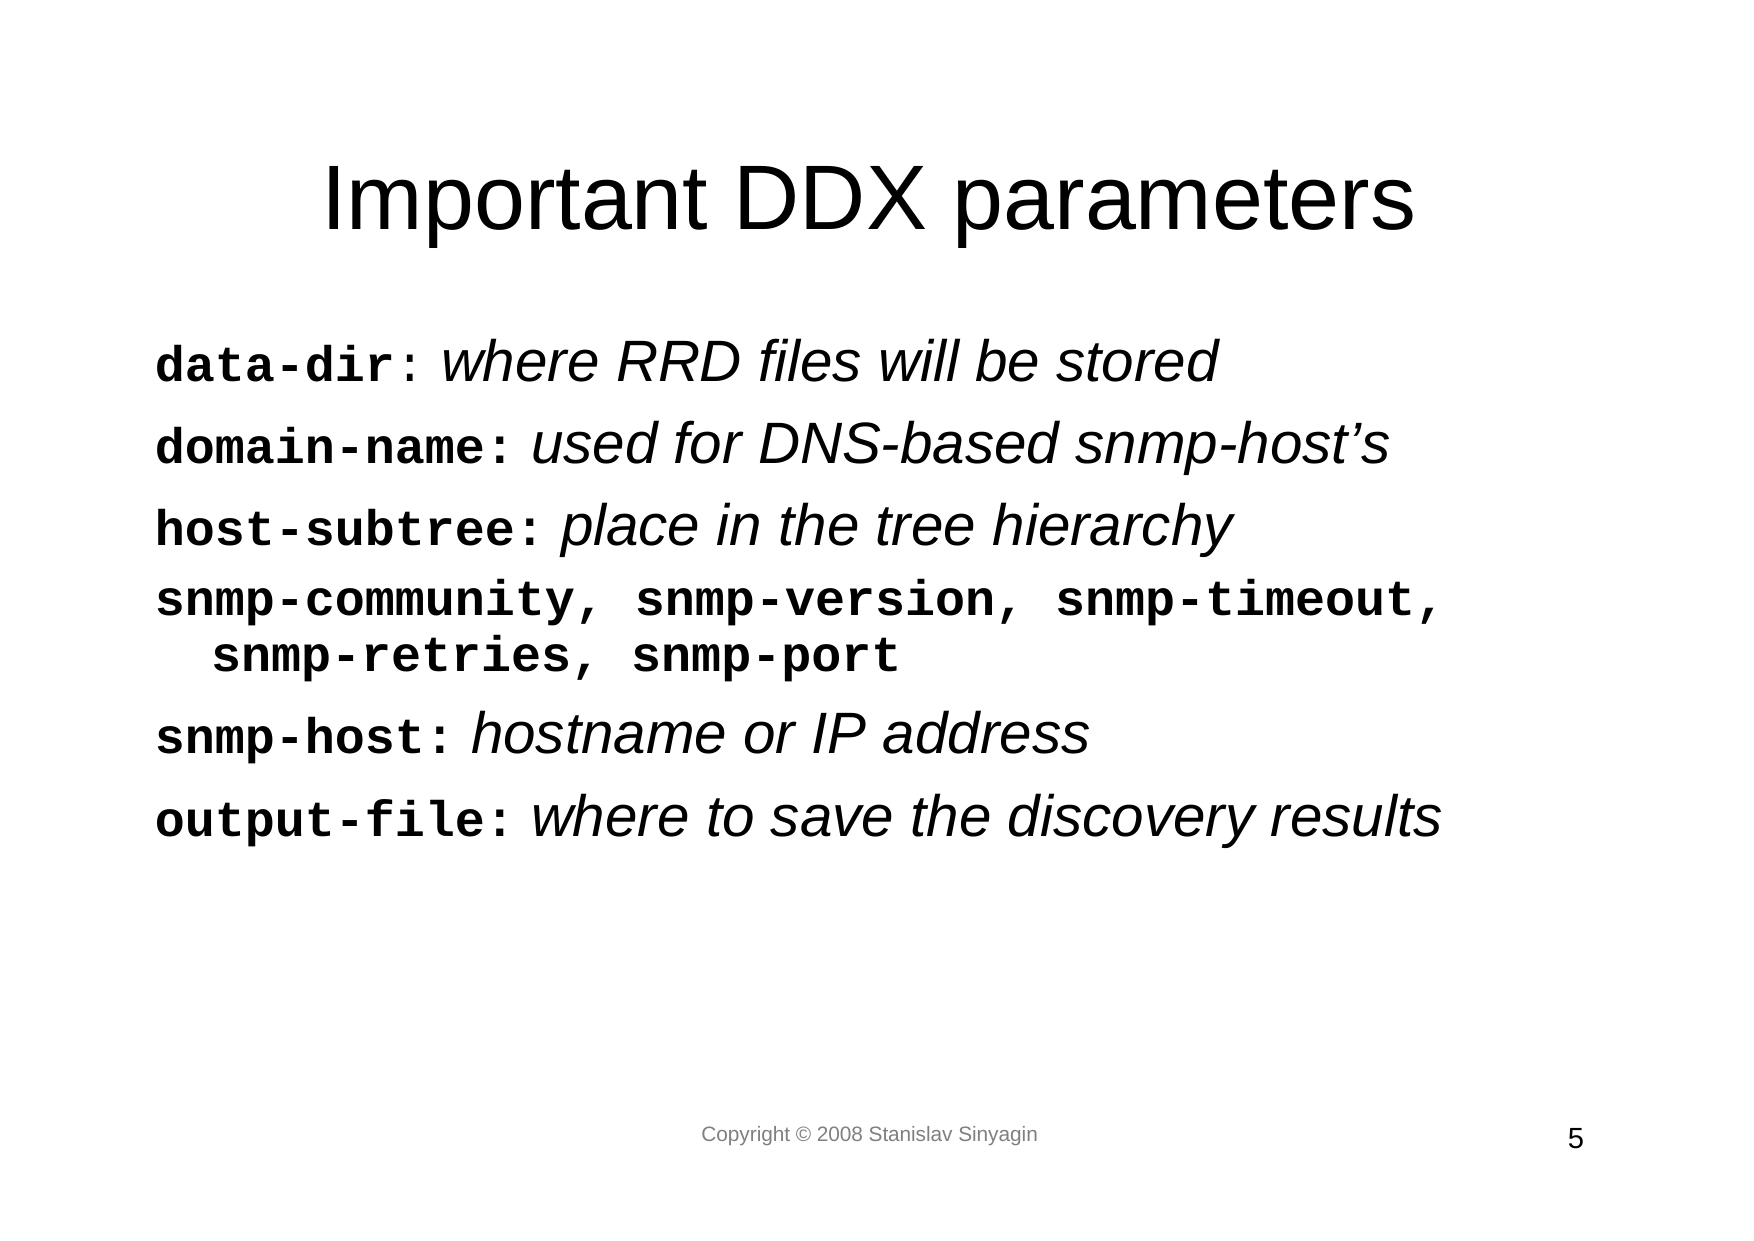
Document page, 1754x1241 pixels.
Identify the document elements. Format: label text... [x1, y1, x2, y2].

title Important DDX parameters [140, 96, 1599, 299]
list data-dir: where RRD files will be stored domain-name: used for DNS-based snmp-host’s host-subtree: place in the tree hierarchy snmp-community, snmp-version, snmp-timeout, snmp-retries, snmp-port snmp-host: hostname or IP address output-file: where to save the discovery results [140, 320, 1599, 1077]
